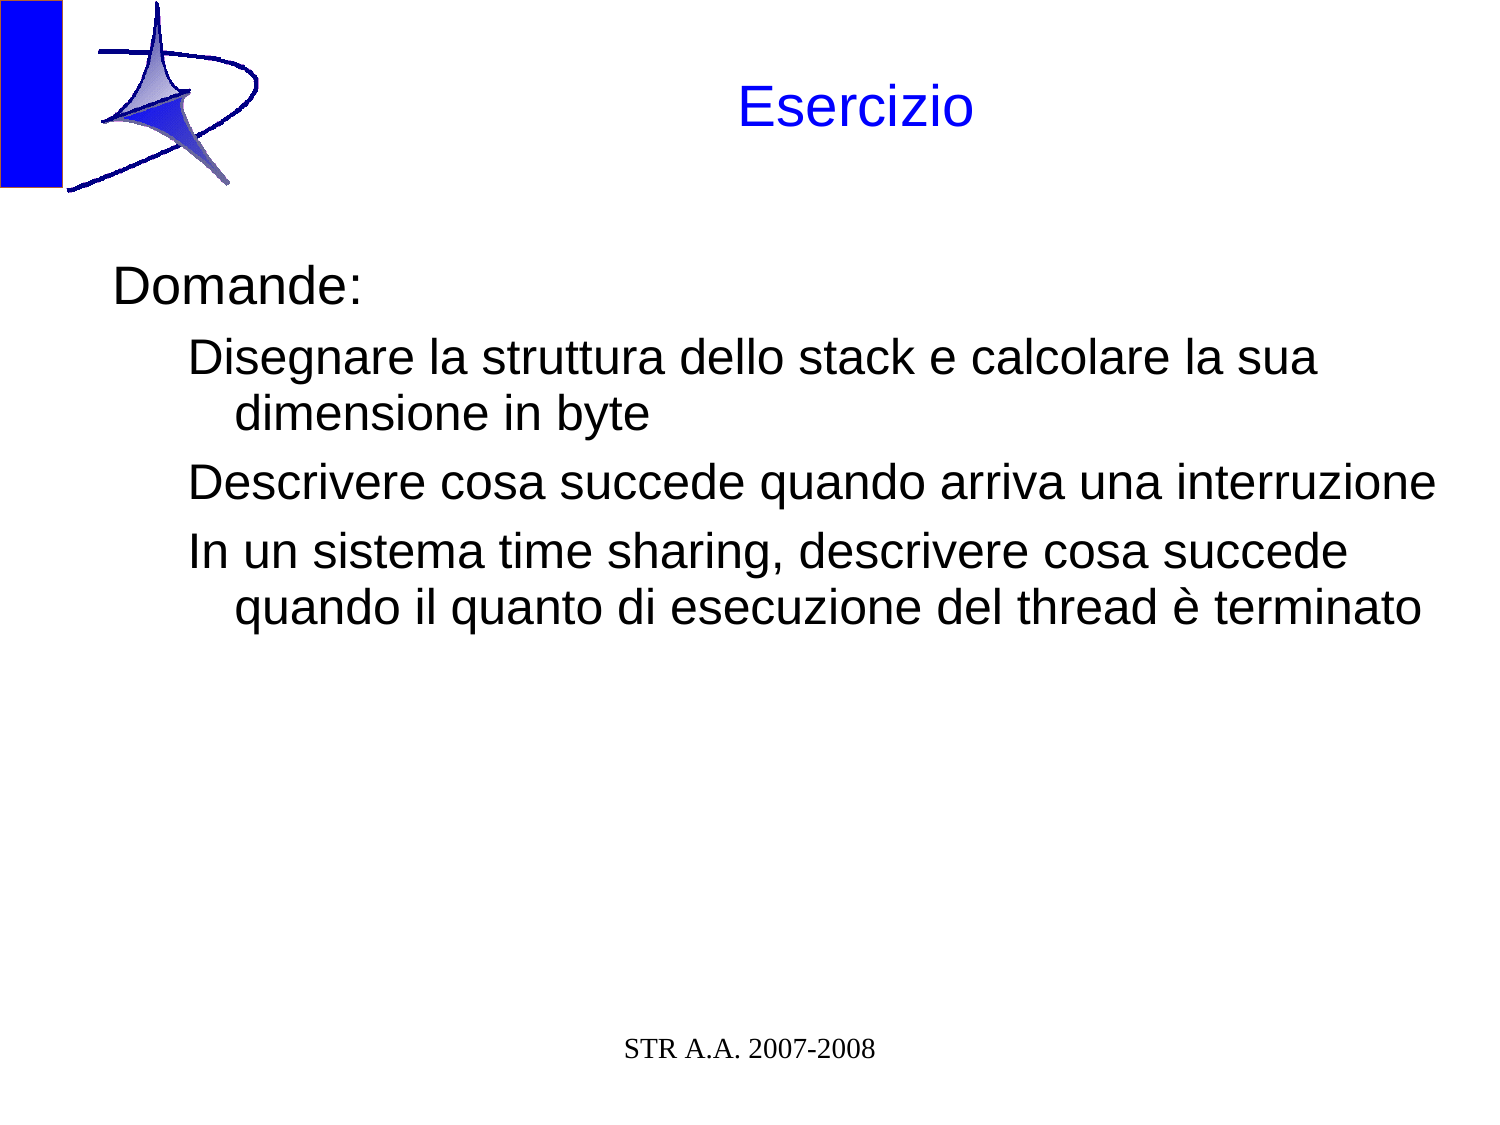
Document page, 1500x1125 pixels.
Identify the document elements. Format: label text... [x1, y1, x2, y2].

picture [62, 0, 263, 197]
title Esercizio [262, 24, 1451, 188]
list Domande: Disegnare la struttura dello stack e calcolare la sua dimensione in byte Descrivere cosa succede quando arriva una interruzione In un sistema time sharing, descrivere cosa succede quando il quanto di esecuzione del thread è terminato [112, 255, 1451, 822]
